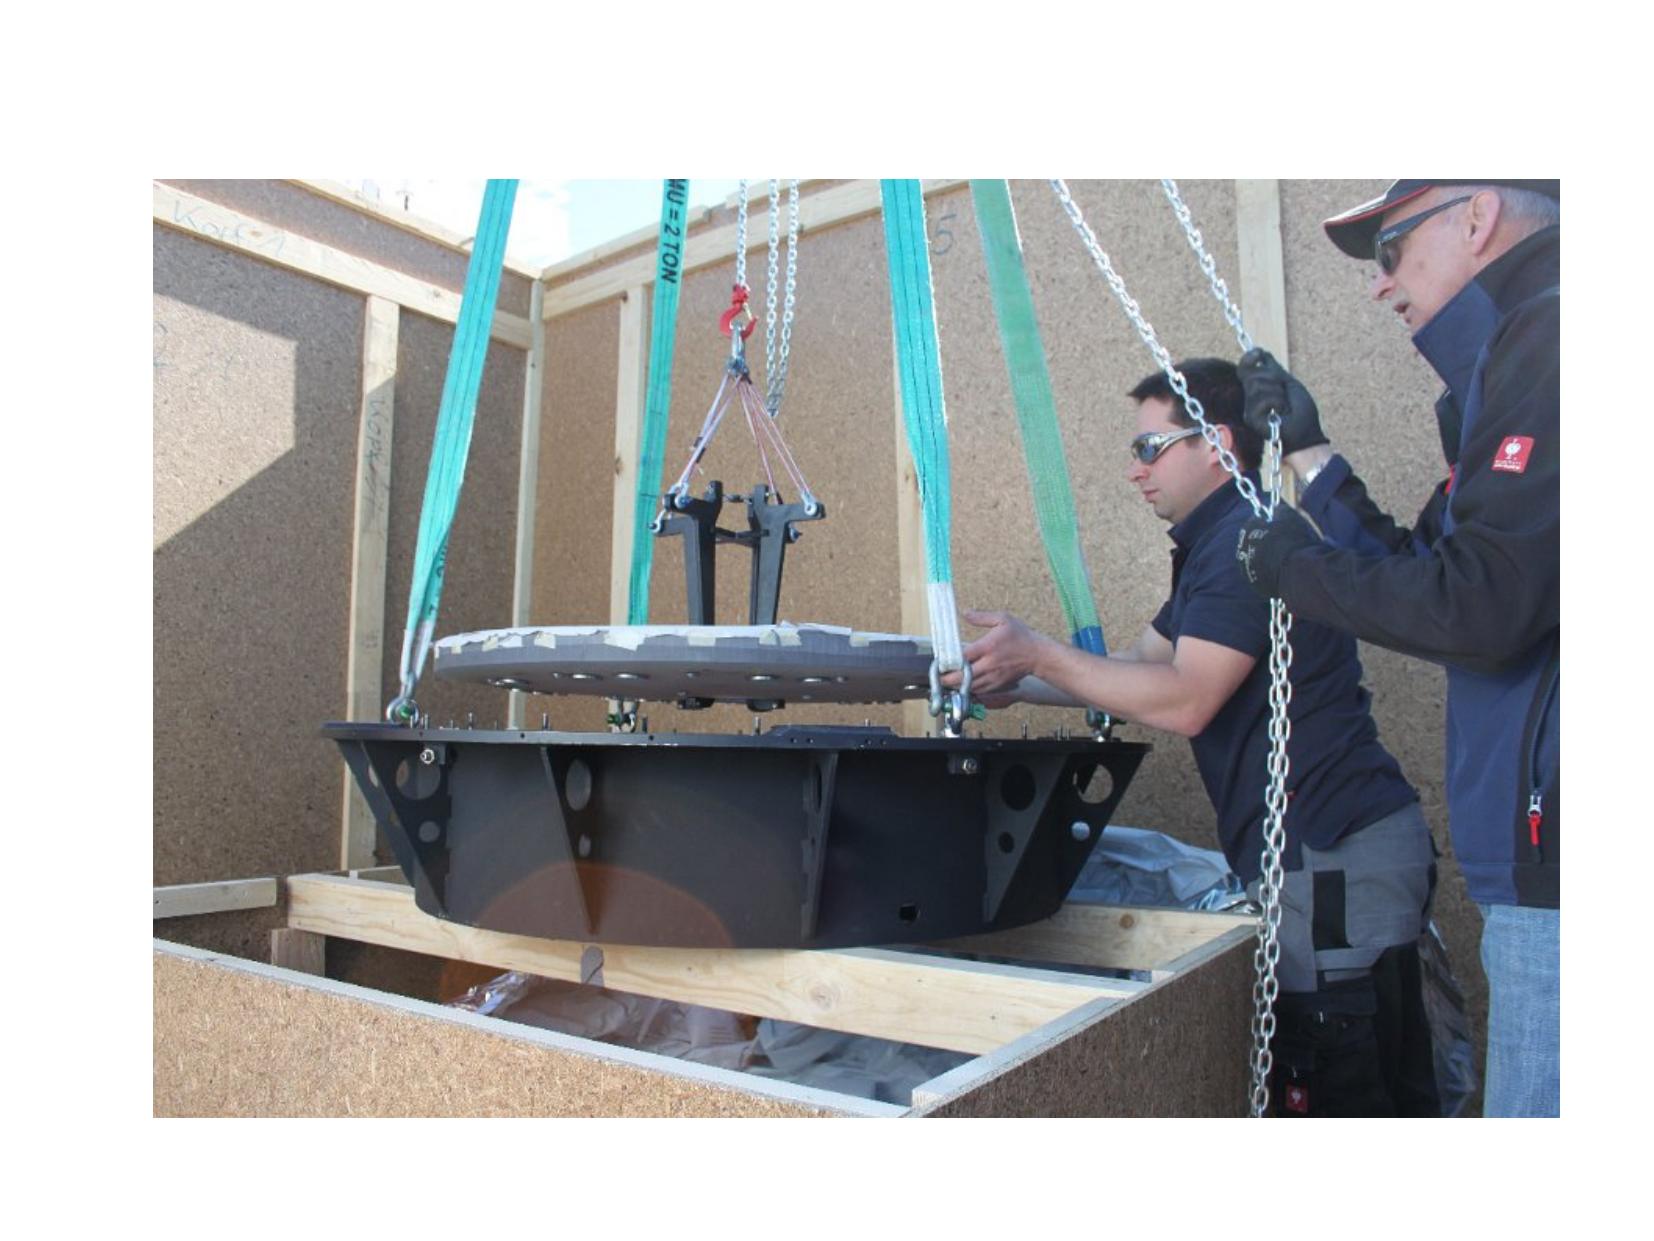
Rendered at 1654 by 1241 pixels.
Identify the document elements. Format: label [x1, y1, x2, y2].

picture [153, 179, 1560, 1118]
